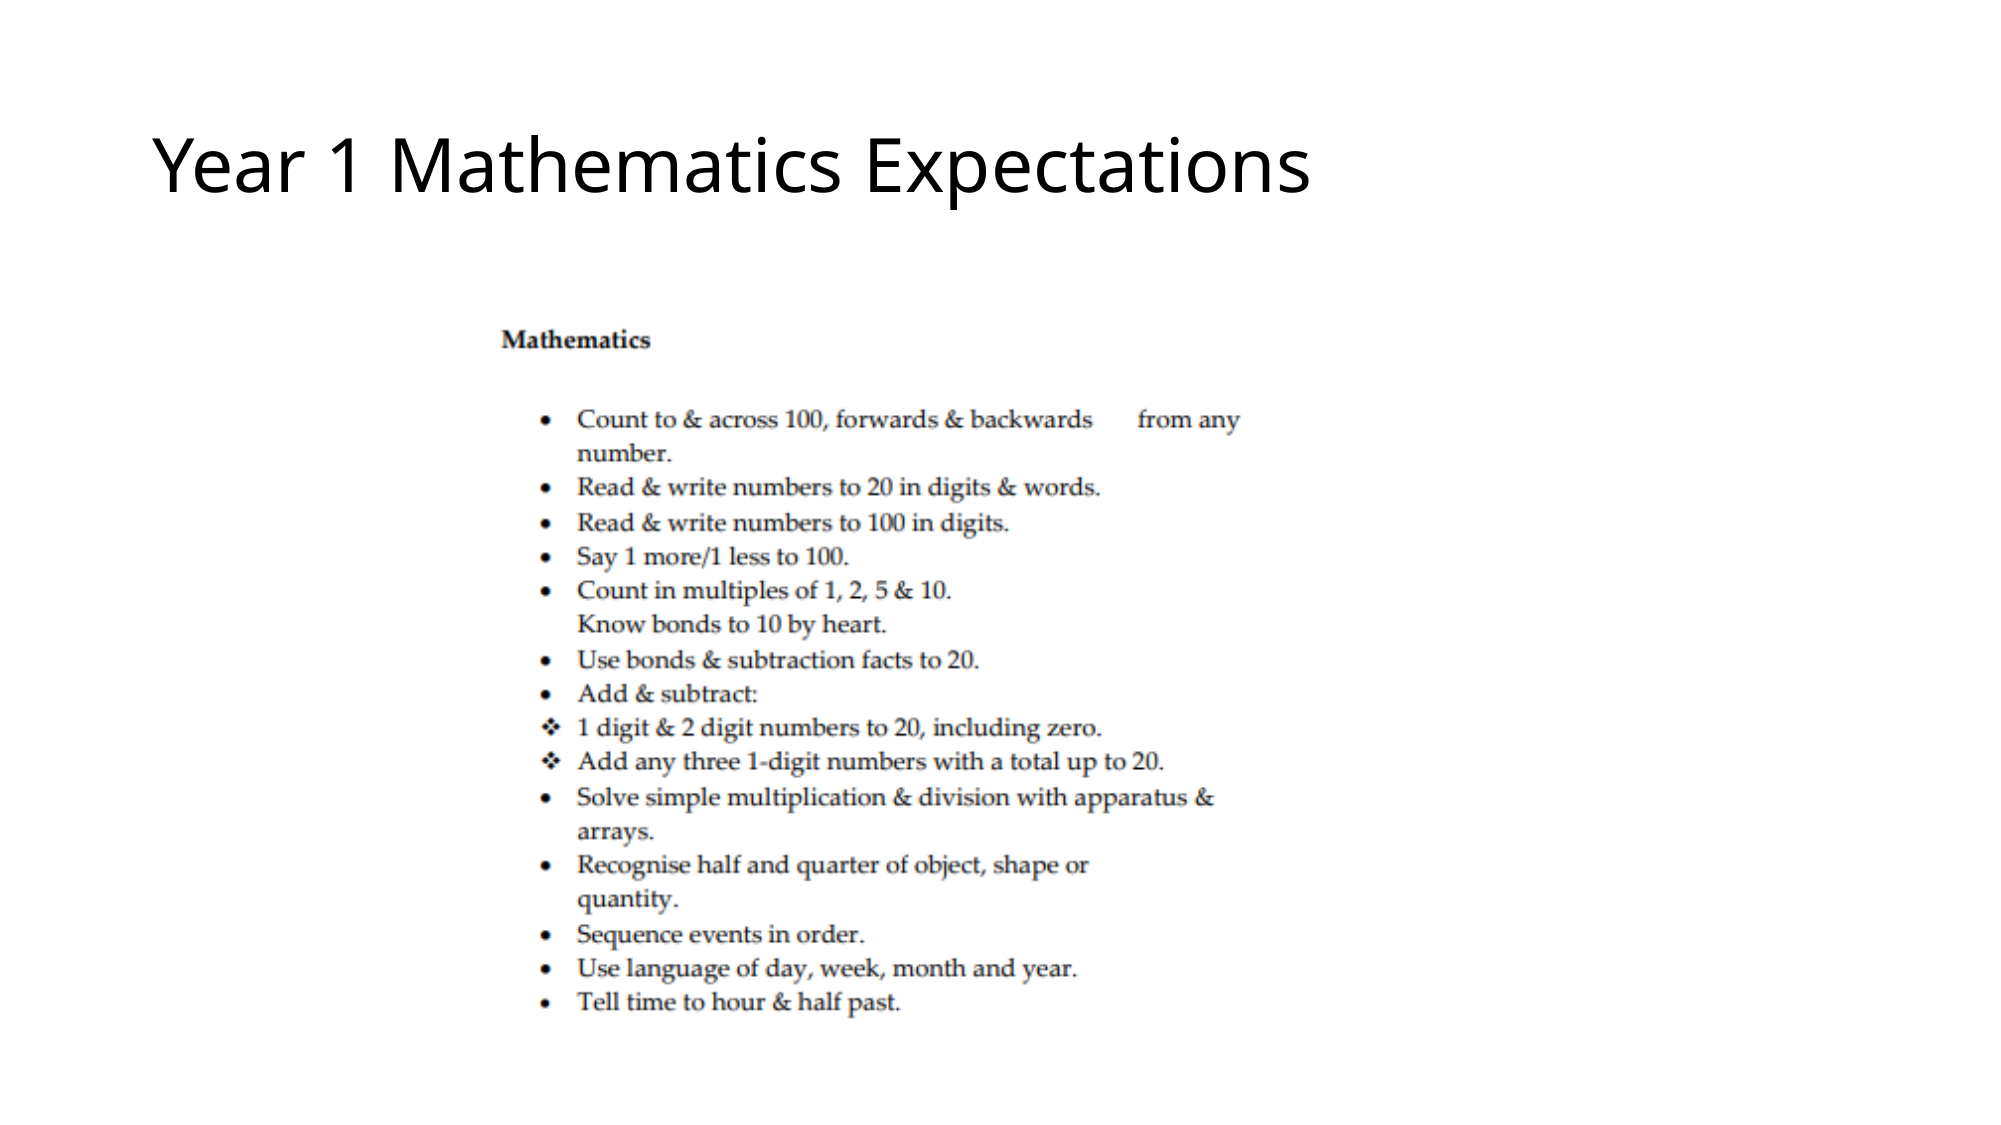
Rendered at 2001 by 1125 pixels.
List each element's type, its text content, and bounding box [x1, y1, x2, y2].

picture [469, 224, 1320, 1066]
title Year 1 Mathematics Expectations [137, 59, 1863, 278]
